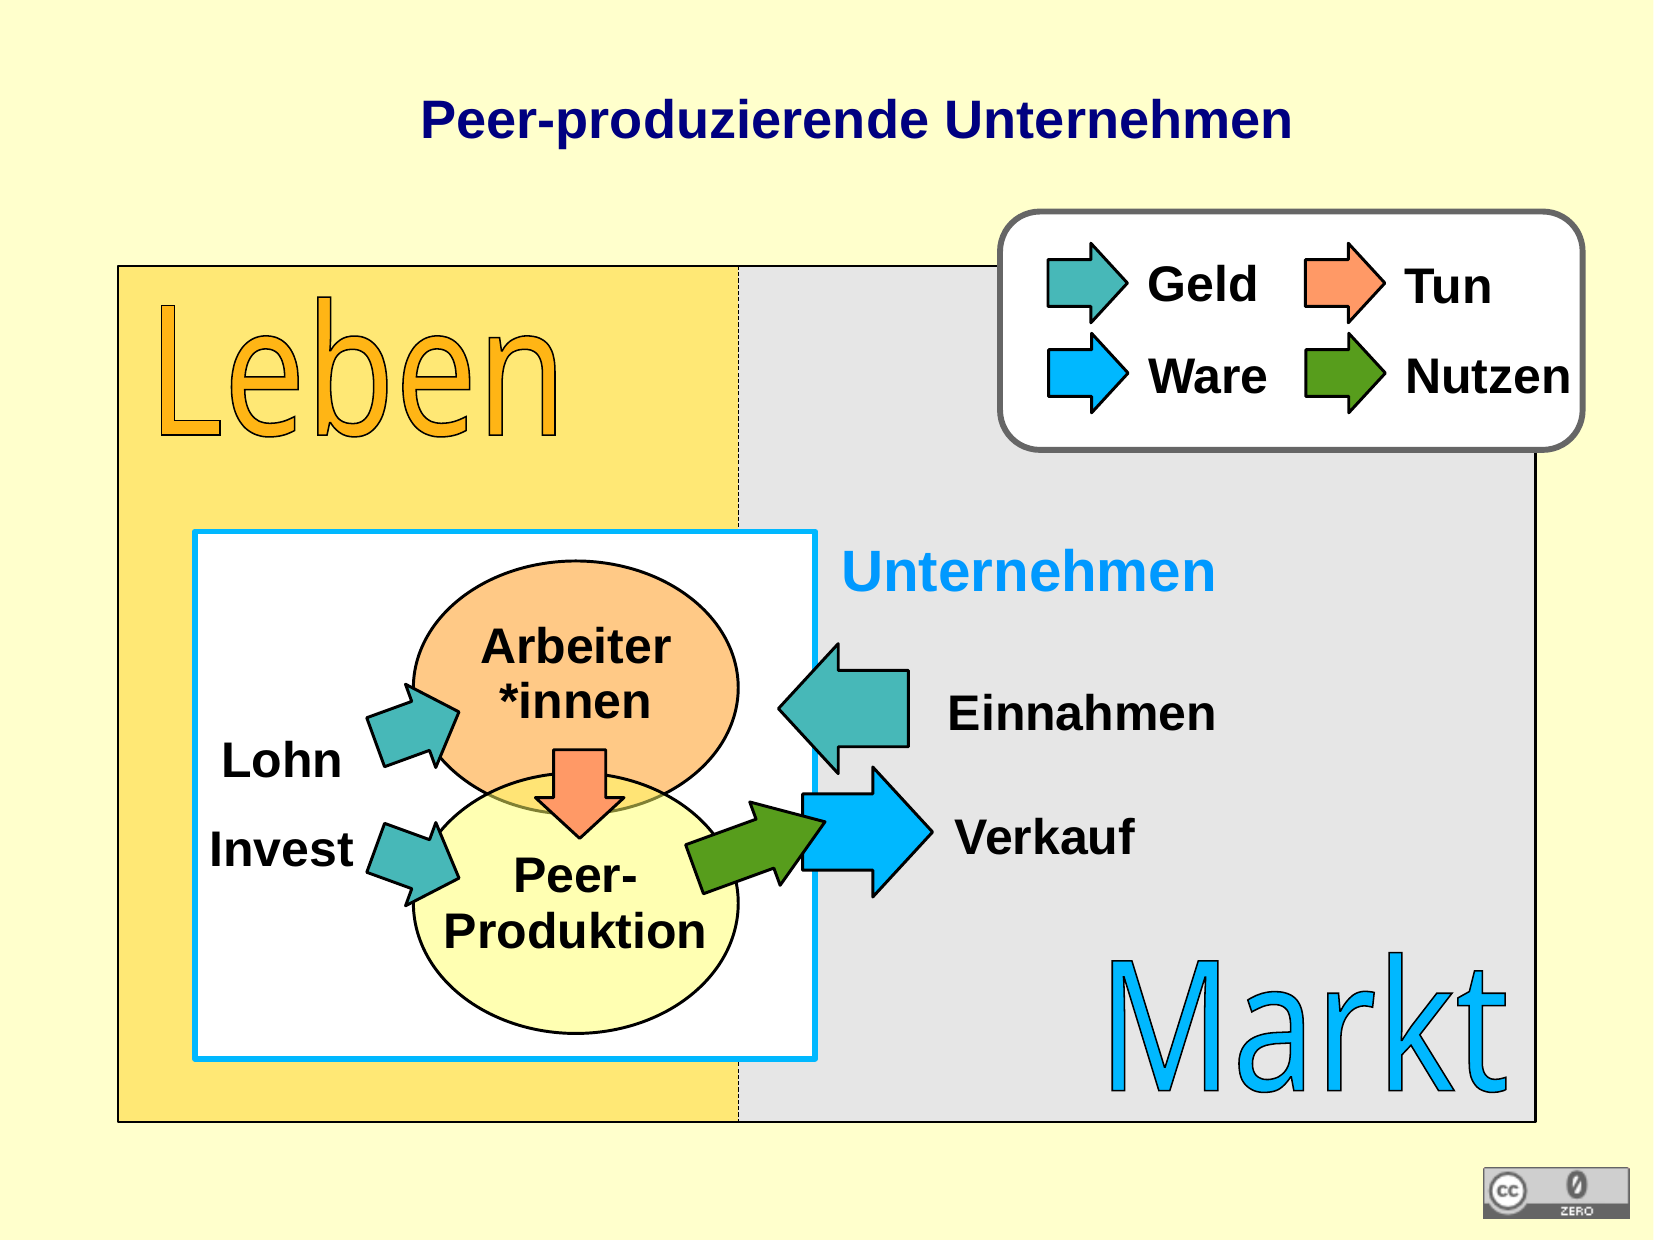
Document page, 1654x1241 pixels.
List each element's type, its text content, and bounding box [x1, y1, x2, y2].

text_box Einnahmen [933, 677, 1232, 749]
text_box Leben [231, 335, 299, 437]
text_box Tun [1390, 251, 1515, 327]
text_box Markt [1112, 960, 1218, 1091]
title Peer-produzierende Unternehmen [121, 61, 1595, 178]
text_box [119, 211, 1583, 1121]
text_box Leben [402, 335, 470, 437]
text_box Leben [489, 335, 556, 436]
text_box Markt [1238, 991, 1304, 1093]
text_box Ware [1133, 341, 1293, 417]
text_box Markt [1327, 991, 1375, 1091]
picture [1483, 1167, 1630, 1219]
text_box Lohn [206, 724, 358, 796]
text_box Arbeiter *innen [413, 560, 739, 794]
text_box Peer- Produktion [413, 774, 739, 1034]
text_box Invest [194, 813, 370, 885]
text_box Leben [161, 305, 220, 436]
text_box Leben [317, 297, 387, 437]
text_box Markt [1457, 970, 1506, 1093]
text_box Markt [1389, 952, 1455, 1091]
text_box Nutzen [1390, 341, 1599, 417]
text_box Geld [1132, 249, 1283, 325]
text_box Unternehmen [826, 531, 1232, 612]
text_box Verkauf [940, 801, 1150, 873]
